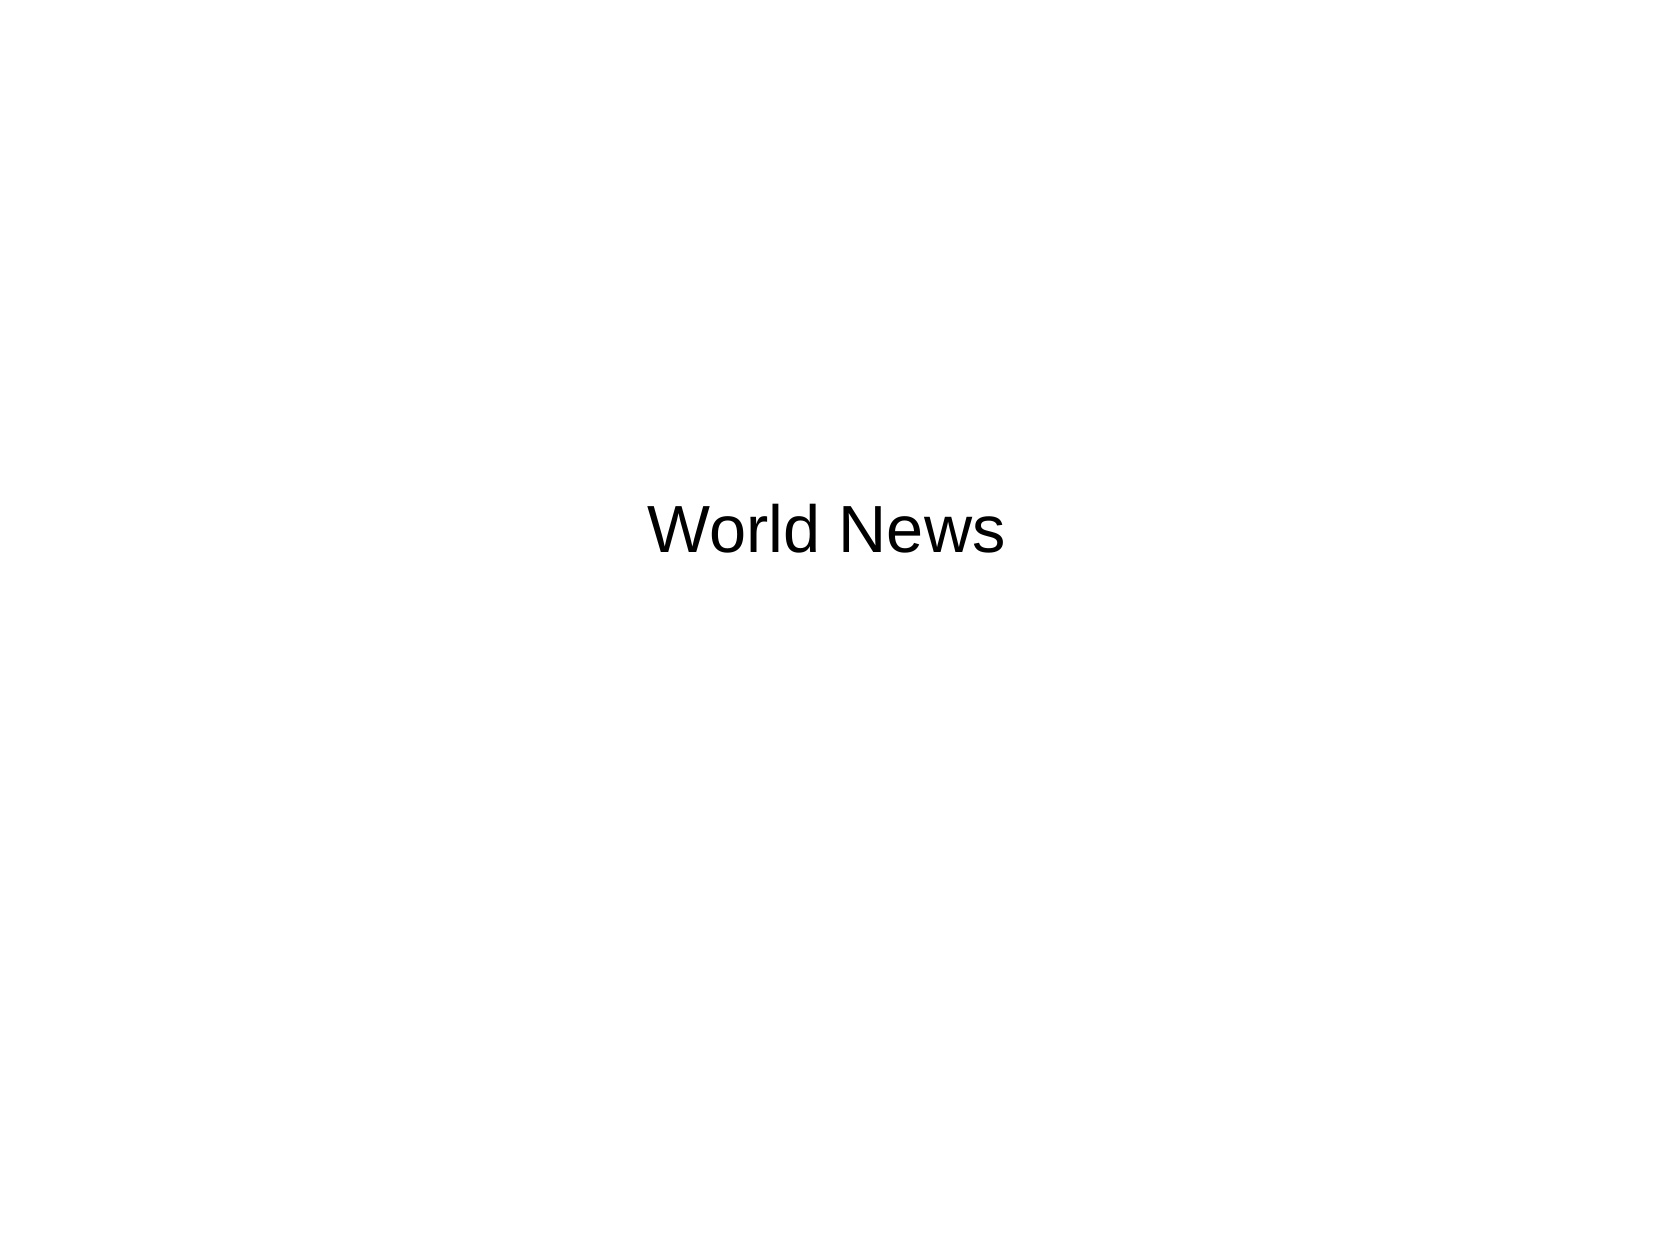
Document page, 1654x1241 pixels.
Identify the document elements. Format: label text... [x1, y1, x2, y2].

subtitle World News [82, 49, 1571, 1010]
